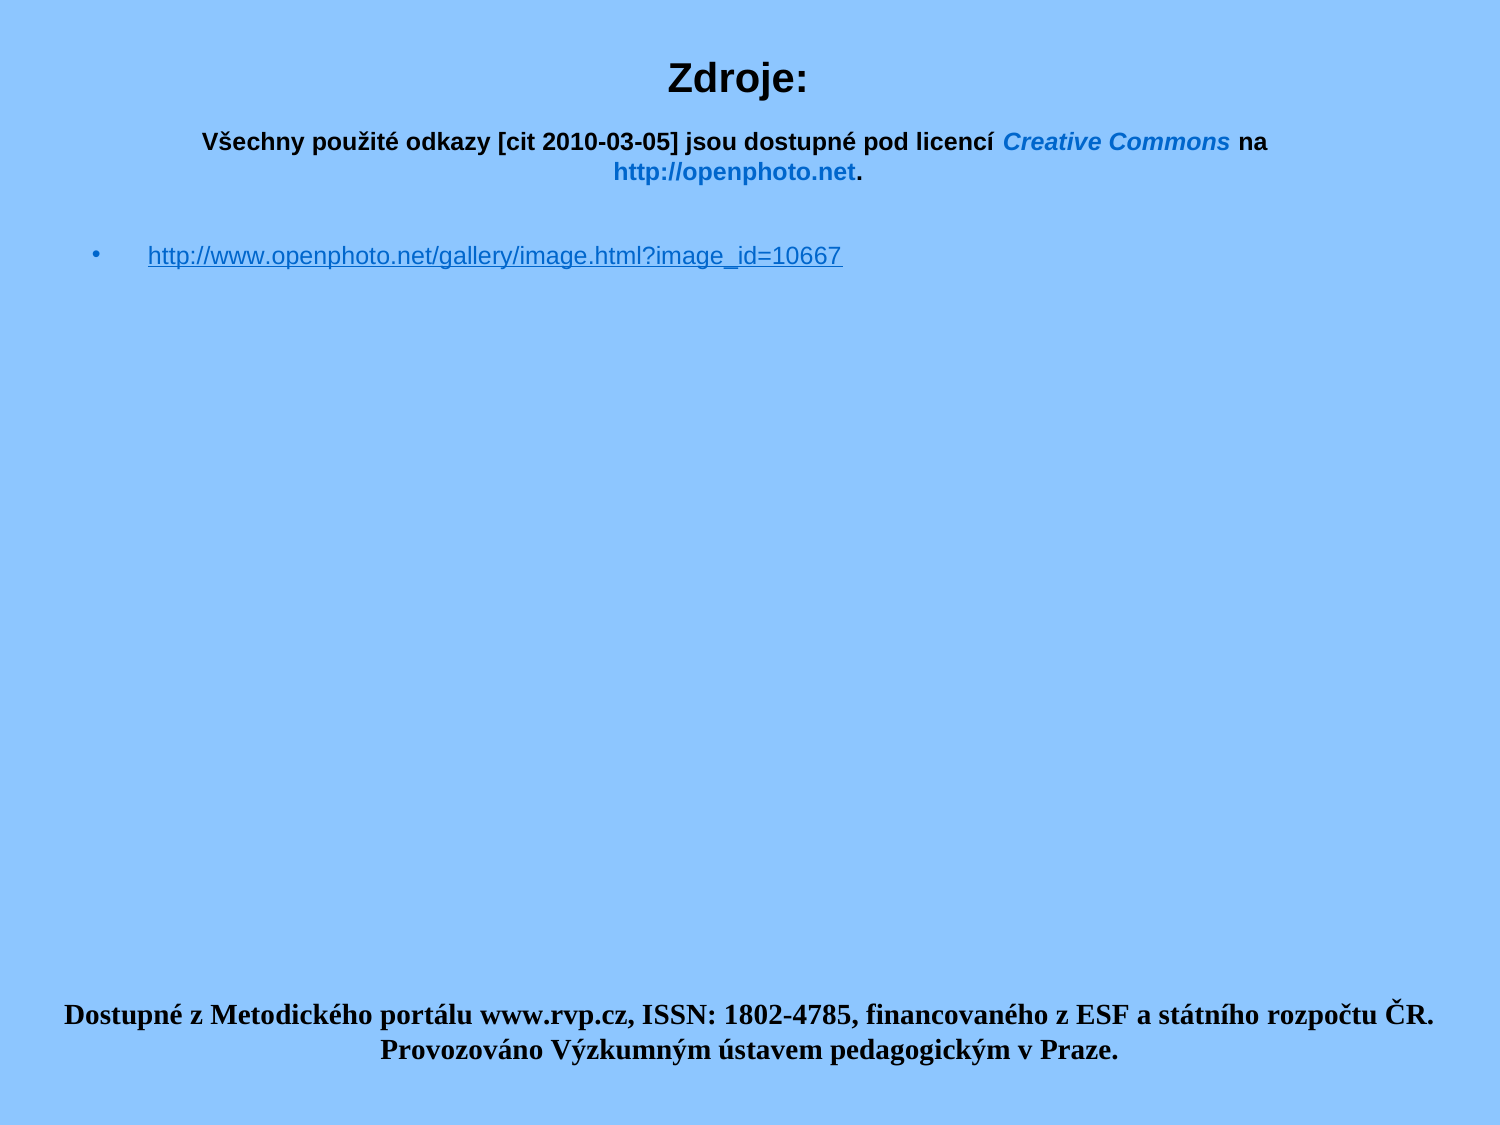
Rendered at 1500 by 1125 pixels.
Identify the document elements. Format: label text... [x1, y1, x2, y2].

text_box Dostupné z Metodického portálu www.rvp.cz, ISSN: 1802-4785, financovaného z ESF a státního rozpočtu ČR. Provozováno Výzkumným ústavem pedagogickým v Praze. [0, 987, 1500, 1103]
text_box Zdroje: Všechny použité odkazy [cit 2010-03-05] jsou dostupné pod licencí Creative Commons na http://openphoto.net. [76, 42, 1400, 193]
list http://www.openphoto.net/gallery/image.html?image_id=10667 [76, 231, 1471, 870]
